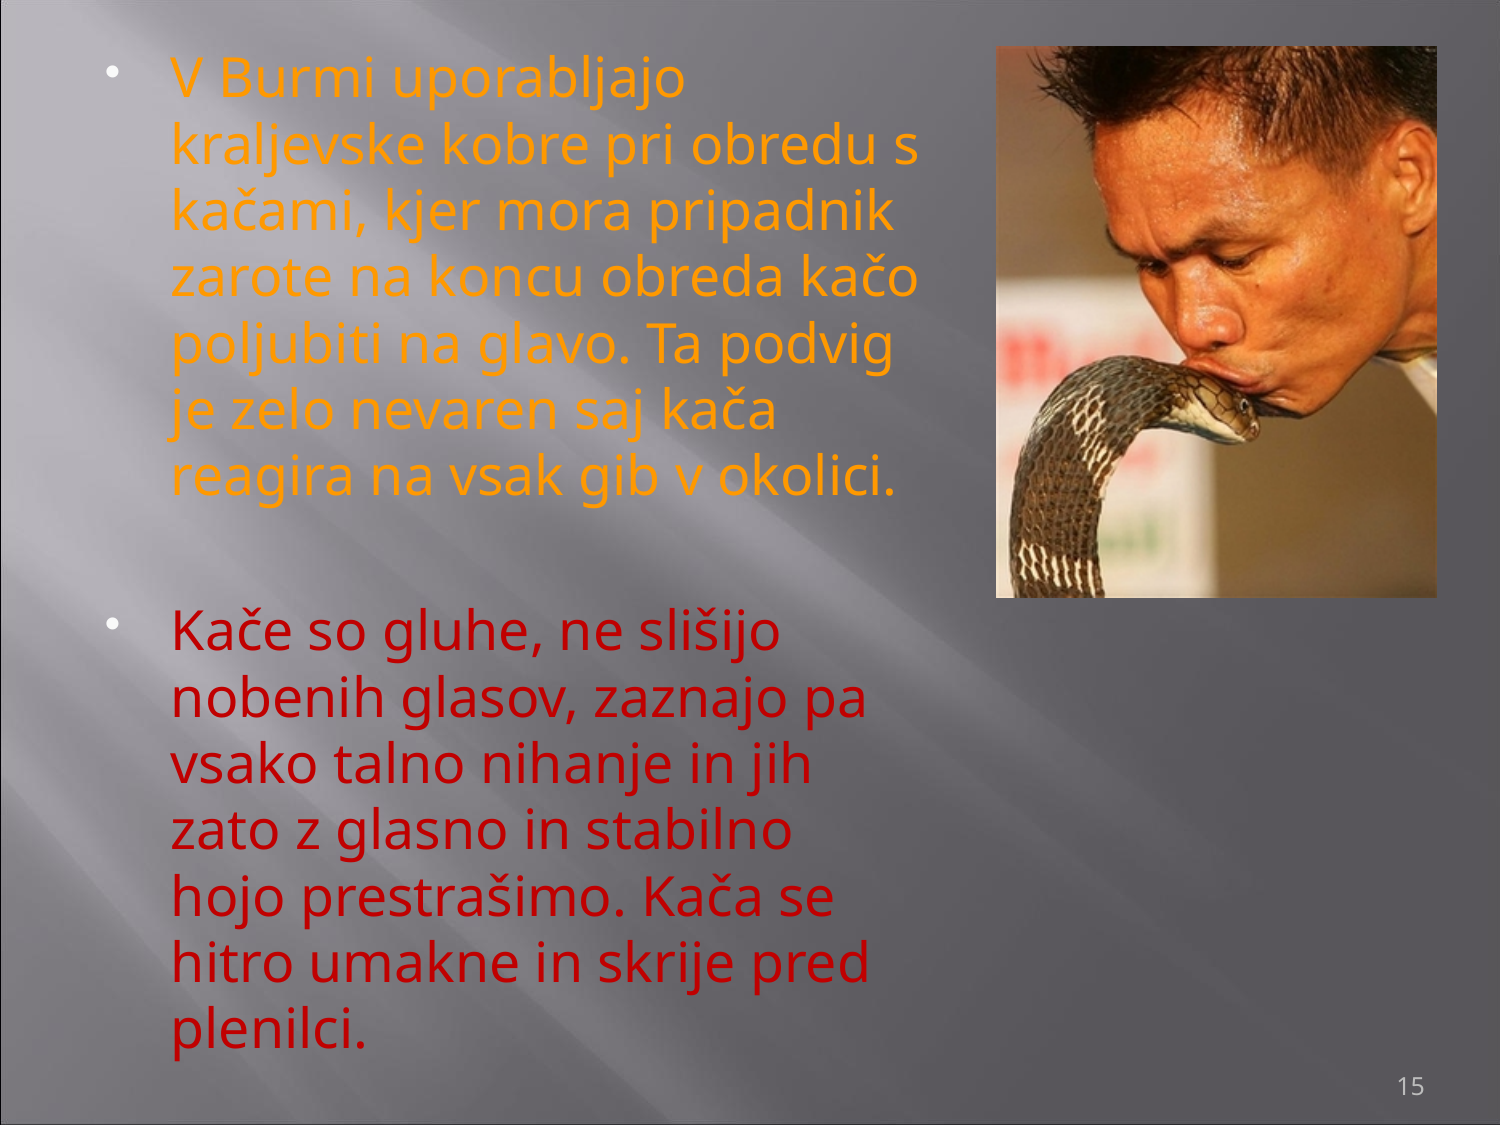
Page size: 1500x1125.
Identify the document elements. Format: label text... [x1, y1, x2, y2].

picture [0, 0, 1500, 1125]
list V Burmi uporabljajo kraljevske kobre pri obredu s kačami, kjer mora pripadnik zarote na koncu obreda kačo poljubiti na glavo. Ta podvig je zelo nevaren saj kača reagira na vsak gib v okolici. Kače so gluhe, ne slišijo nobenih glasov, zaznajo pa vsako talno nihanje in jih zato z glasno in stabilno hojo prestrašimo. Kača se hitro umakne in skrije pred plenilci. [70, 35, 938, 1090]
slide_number <number> [1299, 1052, 1425, 1113]
